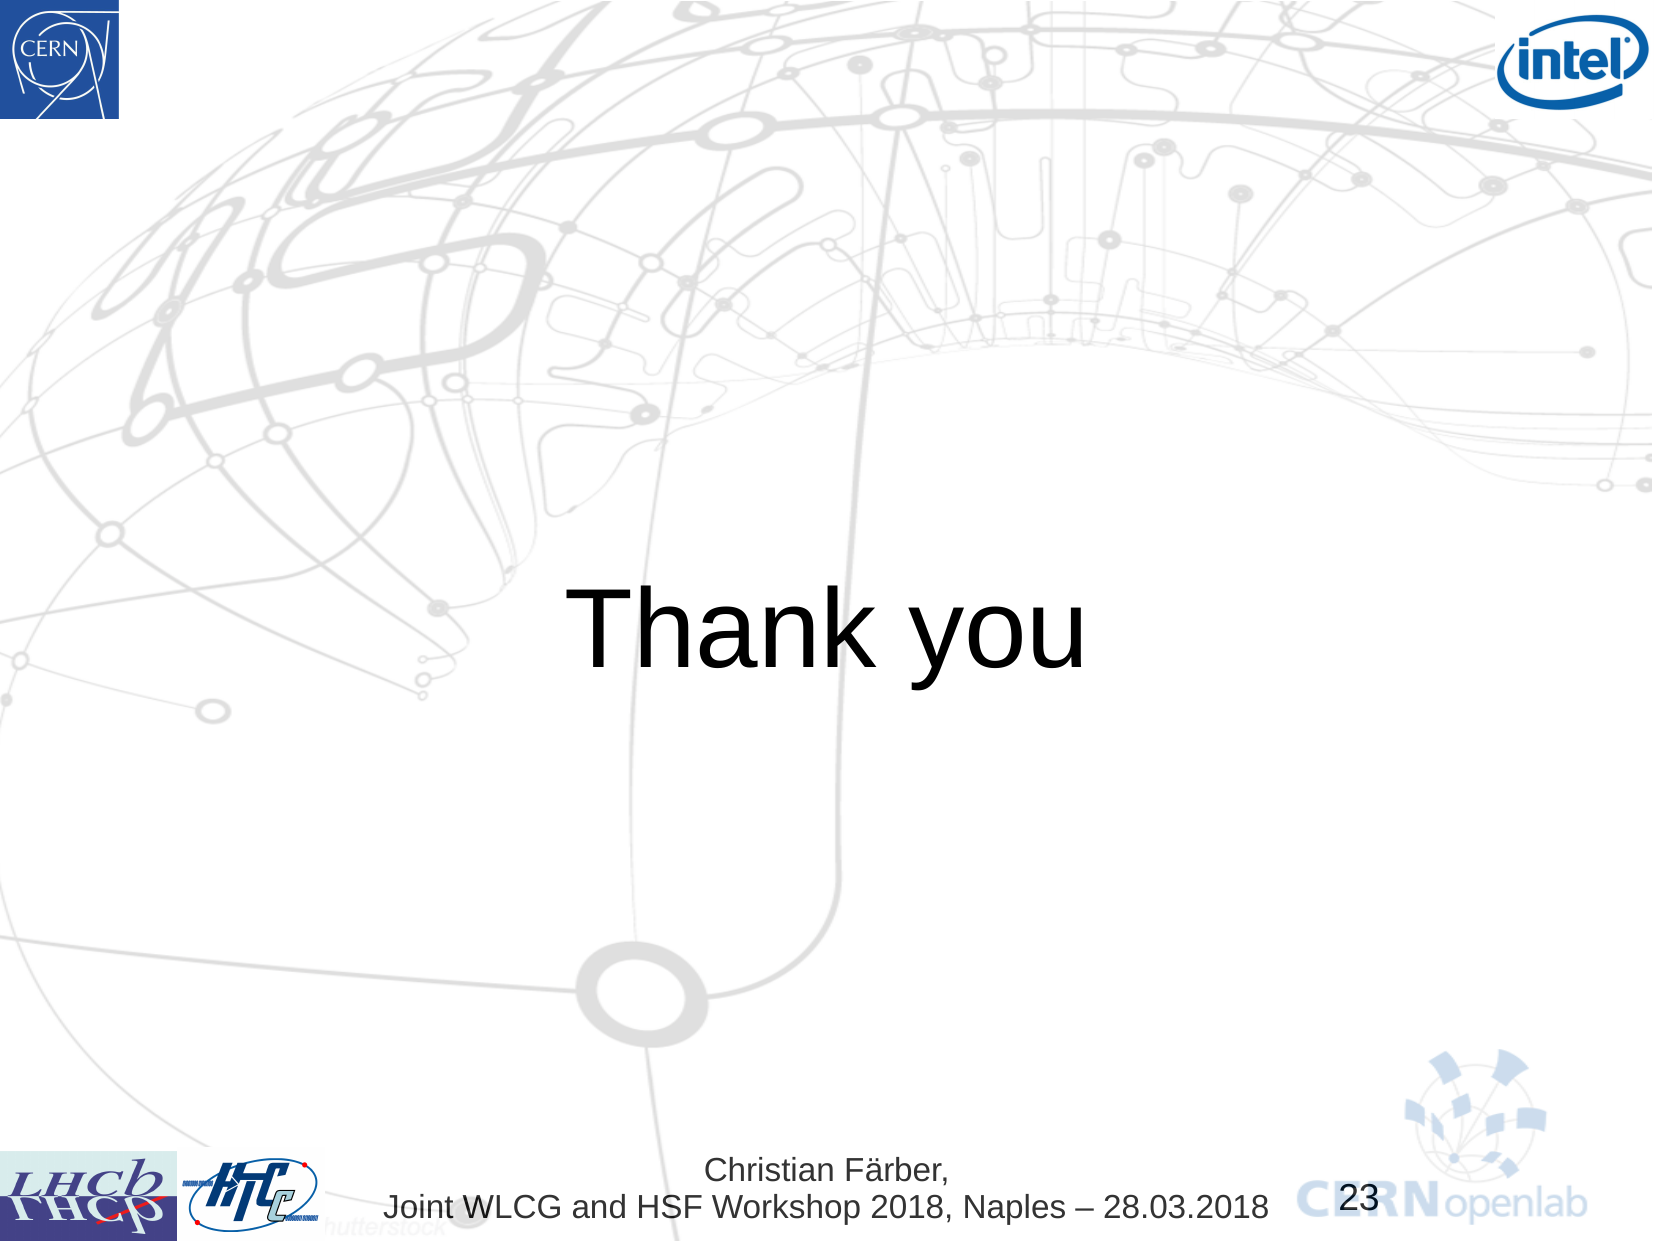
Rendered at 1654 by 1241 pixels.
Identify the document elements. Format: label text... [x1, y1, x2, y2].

picture [497, 1195, 511, 1218]
picture [1032, 1200, 1048, 1218]
picture [685, 1195, 701, 1218]
picture [1105, 1195, 1120, 1218]
picture [748, 1163, 757, 1181]
picture [514, 1195, 535, 1218]
picture [1150, 1195, 1166, 1218]
picture [889, 1195, 905, 1218]
picture [400, 1200, 416, 1218]
picture [1122, 1195, 1138, 1218]
picture [1359, 1184, 1377, 1210]
picture [591, 1200, 605, 1218]
picture [384, 1195, 397, 1218]
picture [0, 1147, 325, 1241]
picture [844, 1200, 859, 1225]
picture [0, 0, 119, 119]
picture [1340, 1184, 1357, 1210]
picture [1235, 1195, 1249, 1218]
picture [662, 1195, 681, 1218]
picture [1050, 1200, 1064, 1218]
picture [1197, 1195, 1212, 1218]
picture [965, 1195, 983, 1218]
picture [781, 1159, 790, 1181]
picture [913, 1163, 929, 1181]
picture [774, 1194, 788, 1218]
picture [1495, 0, 1654, 119]
picture [705, 1158, 726, 1181]
picture [789, 1200, 803, 1218]
picture [1168, 1195, 1184, 1218]
picture [896, 1157, 911, 1181]
picture [462, 1195, 493, 1218]
picture [885, 1163, 894, 1181]
picture [572, 1200, 590, 1218]
picture [444, 1196, 453, 1218]
subtitle Thank you [88, 141, 1565, 1117]
picture [818, 1163, 832, 1181]
picture [807, 1194, 821, 1218]
picture [798, 1163, 816, 1181]
picture [910, 1195, 924, 1218]
picture [609, 1194, 624, 1218]
picture [865, 1163, 883, 1181]
picture [538, 1195, 559, 1218]
picture [729, 1157, 743, 1181]
picture [872, 1195, 887, 1218]
picture [825, 1200, 841, 1218]
picture [765, 1163, 779, 1181]
picture [1215, 1195, 1231, 1218]
picture [1251, 1195, 1267, 1218]
picture [427, 1200, 441, 1218]
picture [763, 1200, 772, 1218]
picture [987, 1200, 1005, 1218]
picture [847, 1158, 863, 1181]
picture [926, 1195, 942, 1218]
picture [639, 1195, 657, 1218]
picture [933, 1163, 942, 1181]
picture [743, 1200, 759, 1218]
picture [711, 1195, 742, 1218]
picture [1007, 1200, 1022, 1225]
